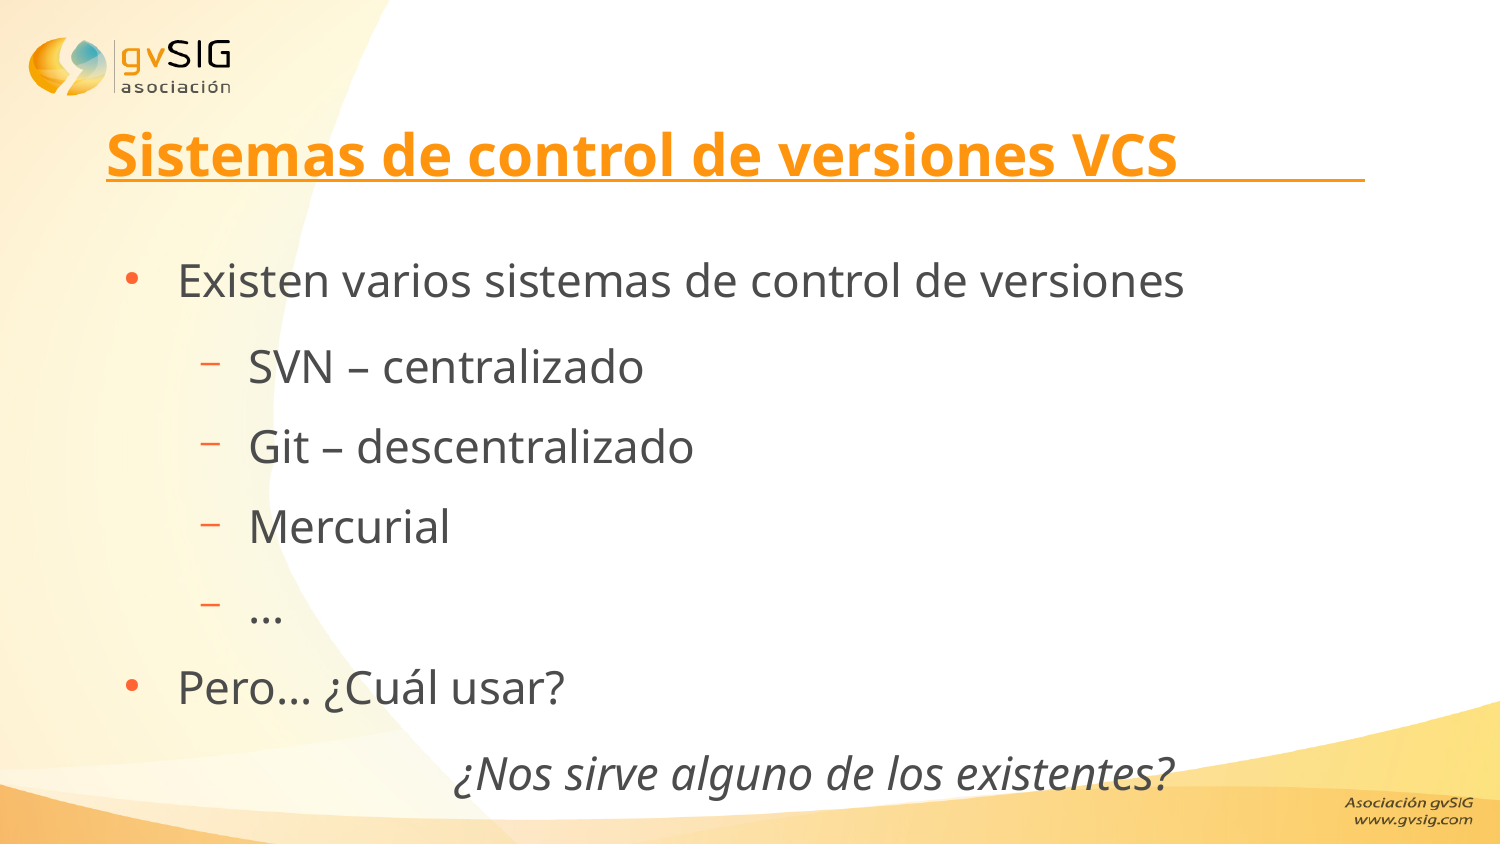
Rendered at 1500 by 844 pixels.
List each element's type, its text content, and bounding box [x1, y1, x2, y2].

title Sistemas de control de versiones VCS [106, 115, 1457, 193]
list Existen varios sistemas de control de versiones SVN – centralizado Git – descentralizado Mercurial … Pero… ¿Cuál usar? ¿Nos sirve alguno de los existentes? [35, 248, 1453, 818]
picture [0, 0, 1500, 844]
